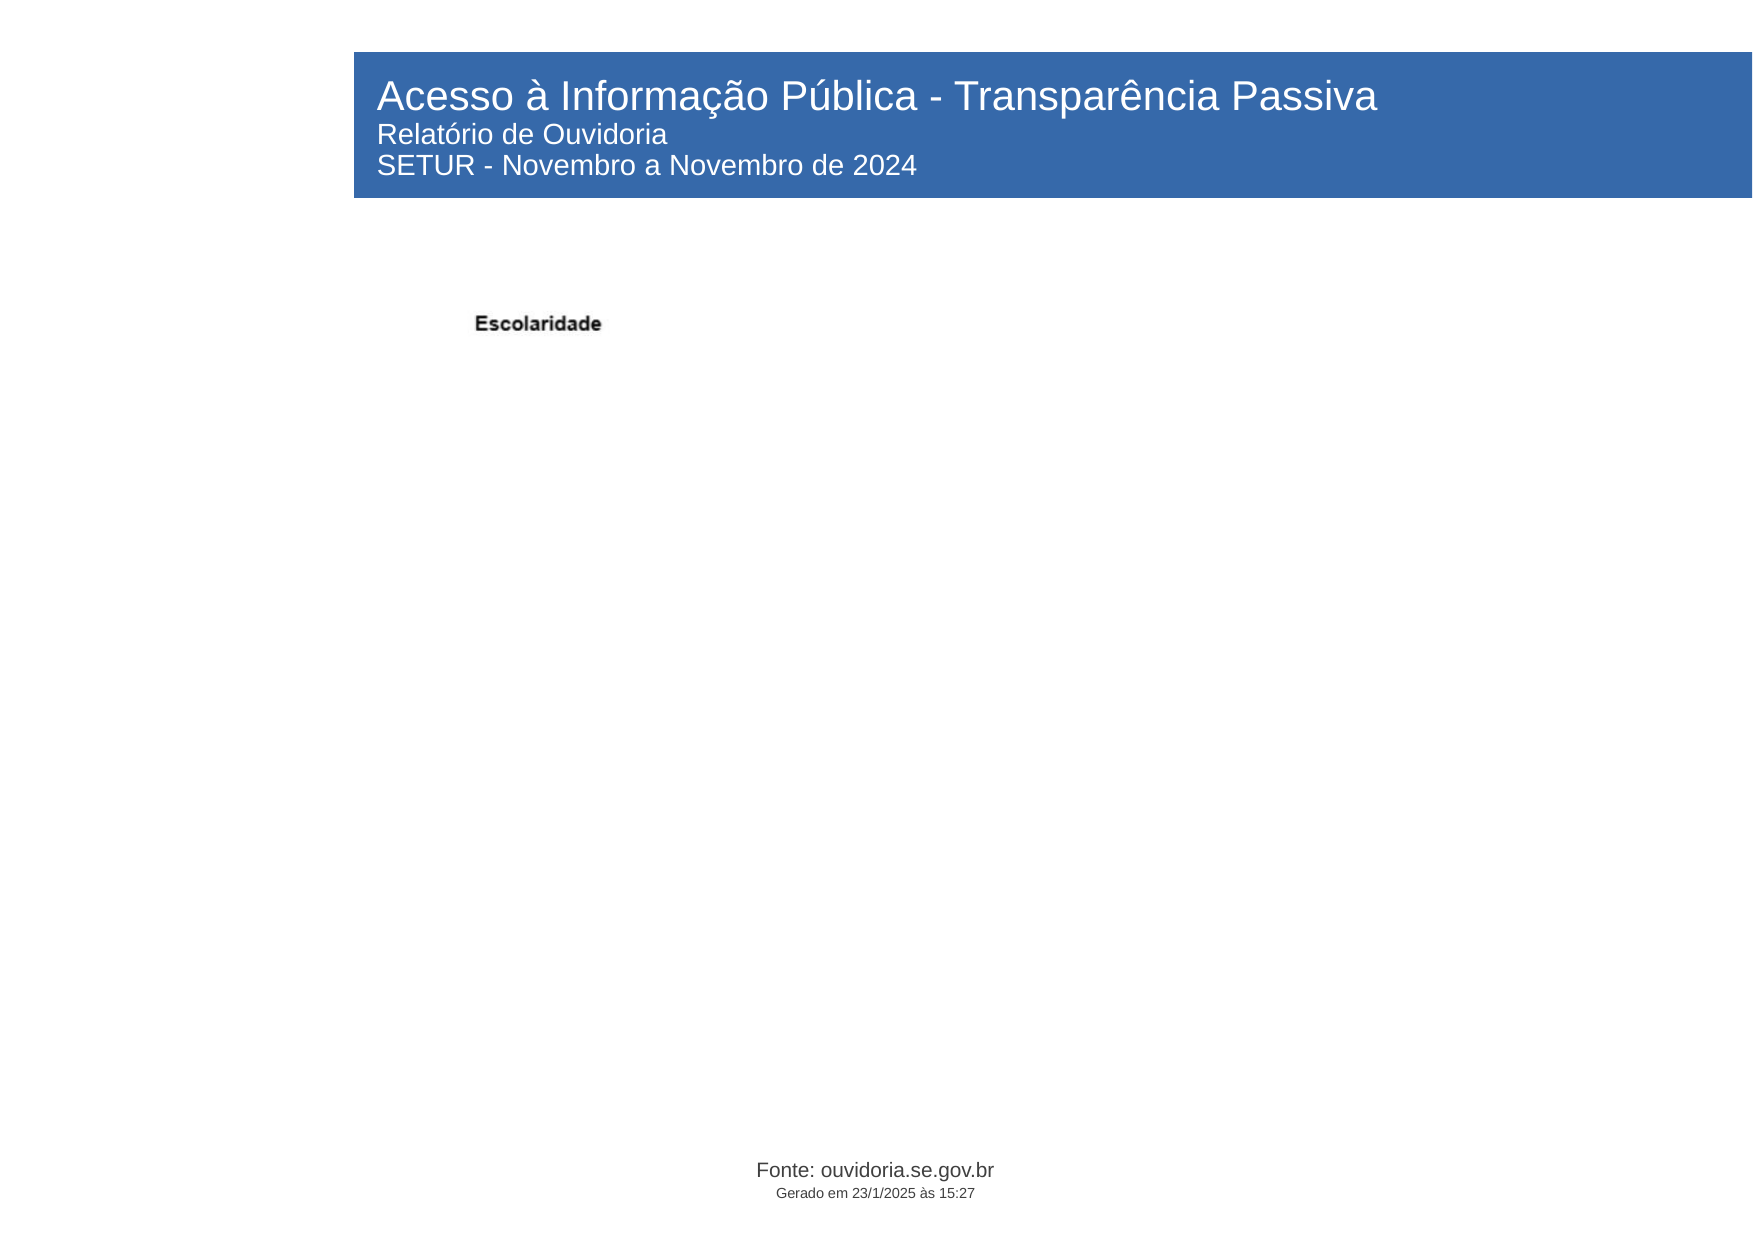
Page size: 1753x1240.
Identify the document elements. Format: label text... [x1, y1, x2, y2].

text_box [354, 52, 1752, 198]
text_box Fonte: ouvidoria.se.gov.br Gerado em 23/1/2025 às 15:27 [756, 1158, 1023, 1208]
text_box Acesso à Informação Pública - Transparência Passiva Relatório de Ouvidoria SETUR - Novembro a Novembro de 2024 [376, 72, 1403, 186]
text_box [227, 211, 1527, 1028]
